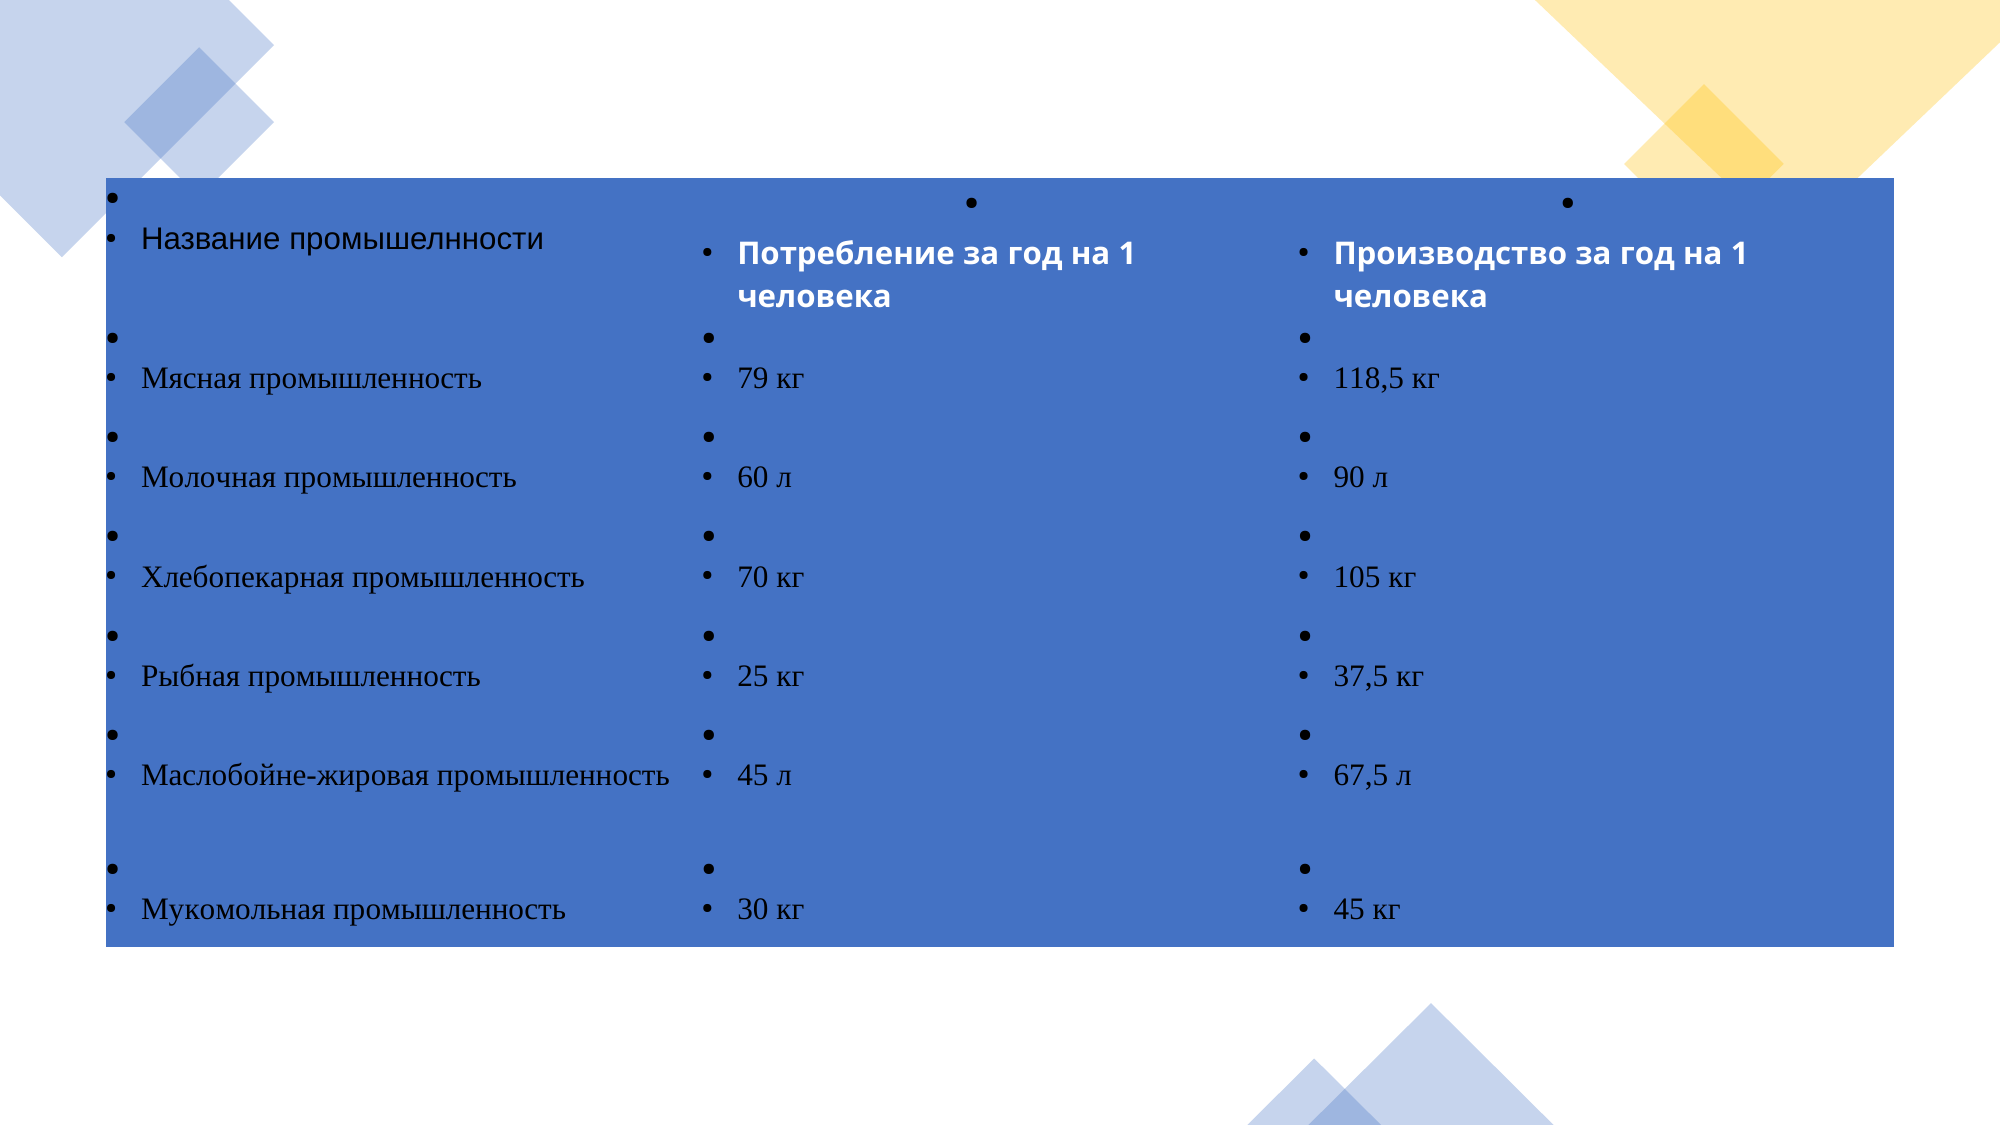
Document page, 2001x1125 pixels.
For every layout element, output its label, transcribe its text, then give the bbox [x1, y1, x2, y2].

table_cell Молочная промышленность [106, 416, 702, 516]
table_cell 37,5 кг [1298, 615, 1894, 714]
table_cell 30 кг [702, 848, 1298, 947]
table_cell Хлебопекарная промышленность [106, 516, 702, 615]
table_cell Маслобойне-жировая промышленность [106, 714, 702, 848]
table_cell 60 л [702, 416, 1298, 516]
table_cell 45 л [702, 714, 1298, 848]
table_header Название промышелнности [106, 178, 702, 317]
table_cell 105 кг [1298, 516, 1894, 615]
table_header Производство за год на 1 человека [1298, 178, 1894, 317]
table_cell 79 кг [702, 317, 1298, 416]
table_cell 67,5 л [1298, 714, 1894, 848]
table_cell Мукомольная промышленность [106, 848, 702, 947]
table_cell 118,5 кг [1298, 317, 1894, 416]
table_cell 25 кг [702, 615, 1298, 714]
table_cell 90 л [1298, 416, 1894, 516]
table_cell Рыбная промышленность [106, 615, 702, 714]
text_box [0, 0, 2000, 1125]
table_cell 45 кг [1298, 848, 1894, 947]
table_cell Мясная промышленность [106, 317, 702, 416]
table_header Потребление за год на 1 человека [702, 178, 1298, 317]
table_cell 70 кг [702, 516, 1298, 615]
